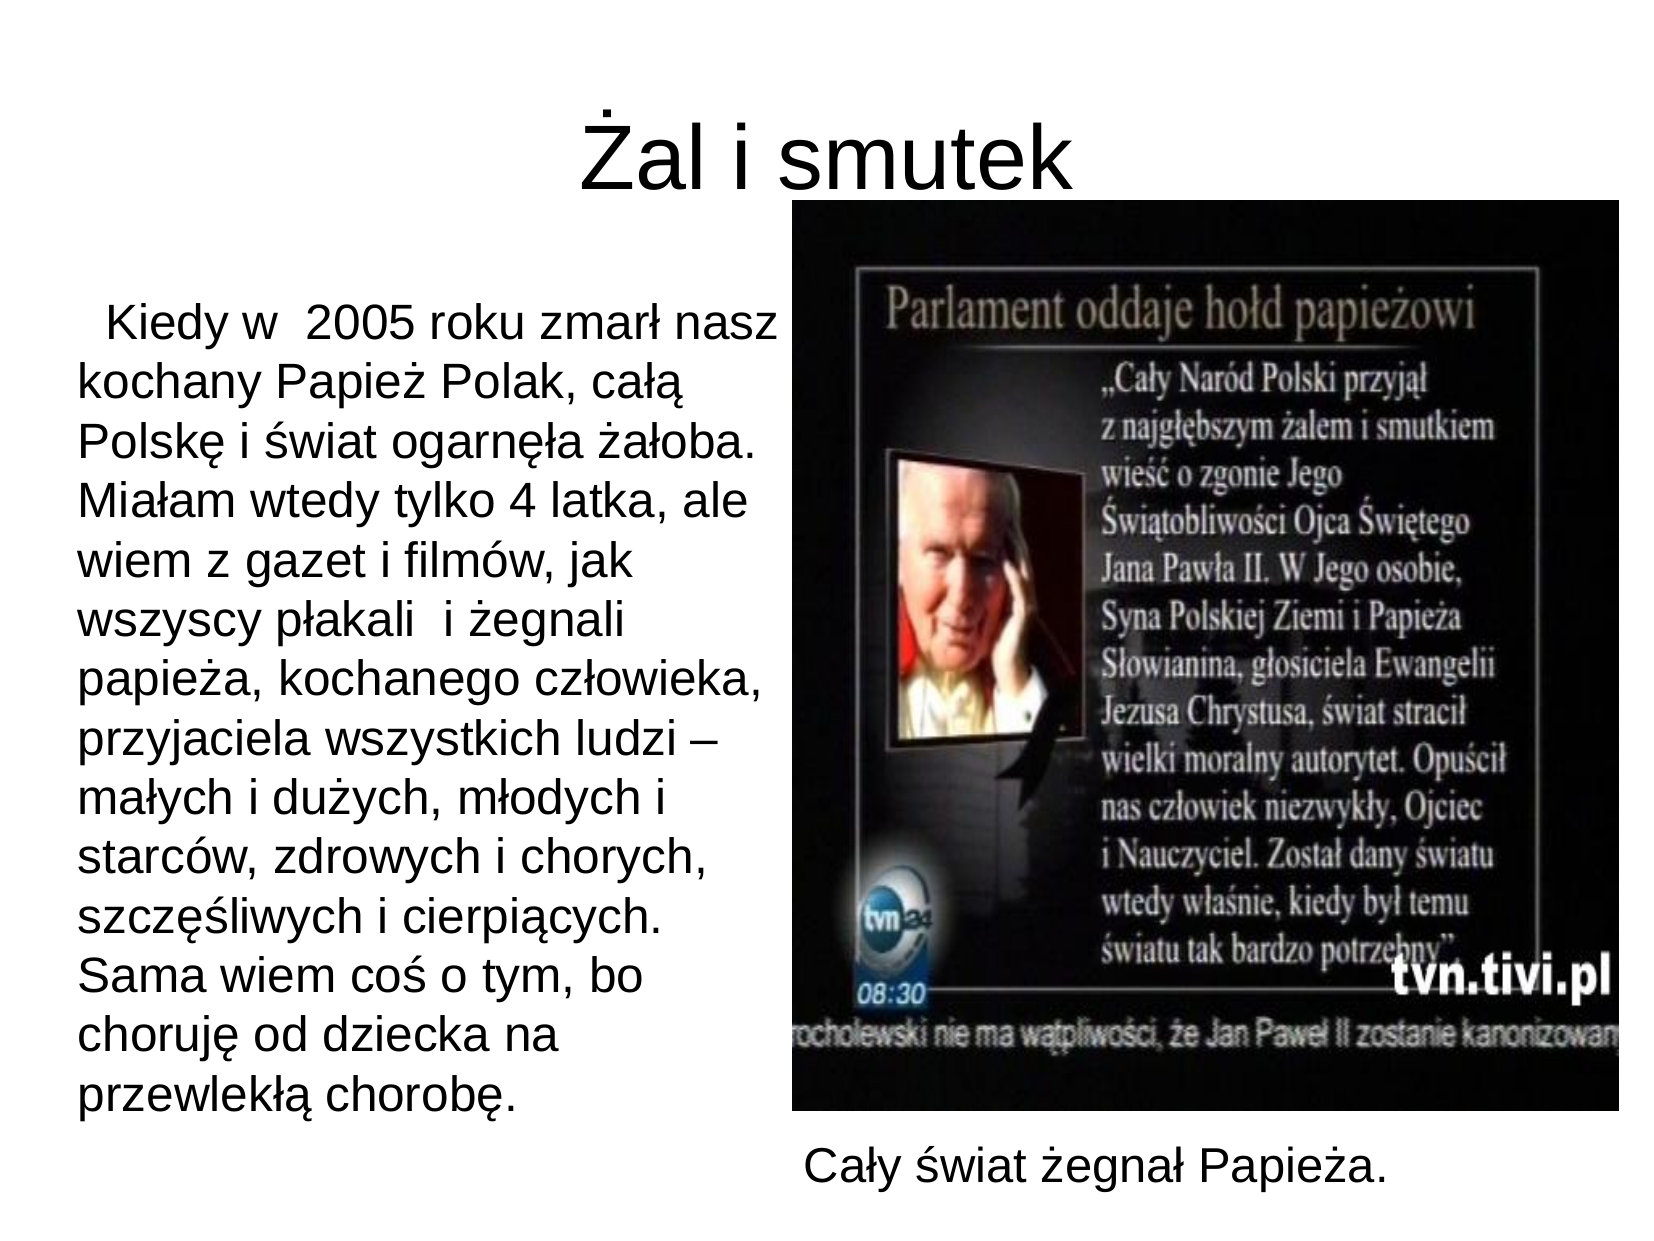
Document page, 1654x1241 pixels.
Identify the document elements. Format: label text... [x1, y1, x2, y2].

list Kiedy w 2005 roku zmarł nasz kochany Papież Polak, całą Polskę i świat ogarnęła żałoba. Miałam wtedy tylko 4 latka, ale wiem z gazet i filmów, jak wszyscy płakali i żegnali papieża, kochanego człowieka, przyjaciela wszystkich ludzi – małych i dużych, młodych i starców, zdrowych i chorych, szczęśliwych i cierpiących. Sama wiem coś o tym, bo choruję od dziecka na przewlekłą chorobę. [77, 290, 804, 1127]
picture [792, 200, 1619, 1111]
title Żal i smutek [82, 49, 1571, 257]
list Cały świat żegnał Papieża. [803, 1133, 1531, 1193]
